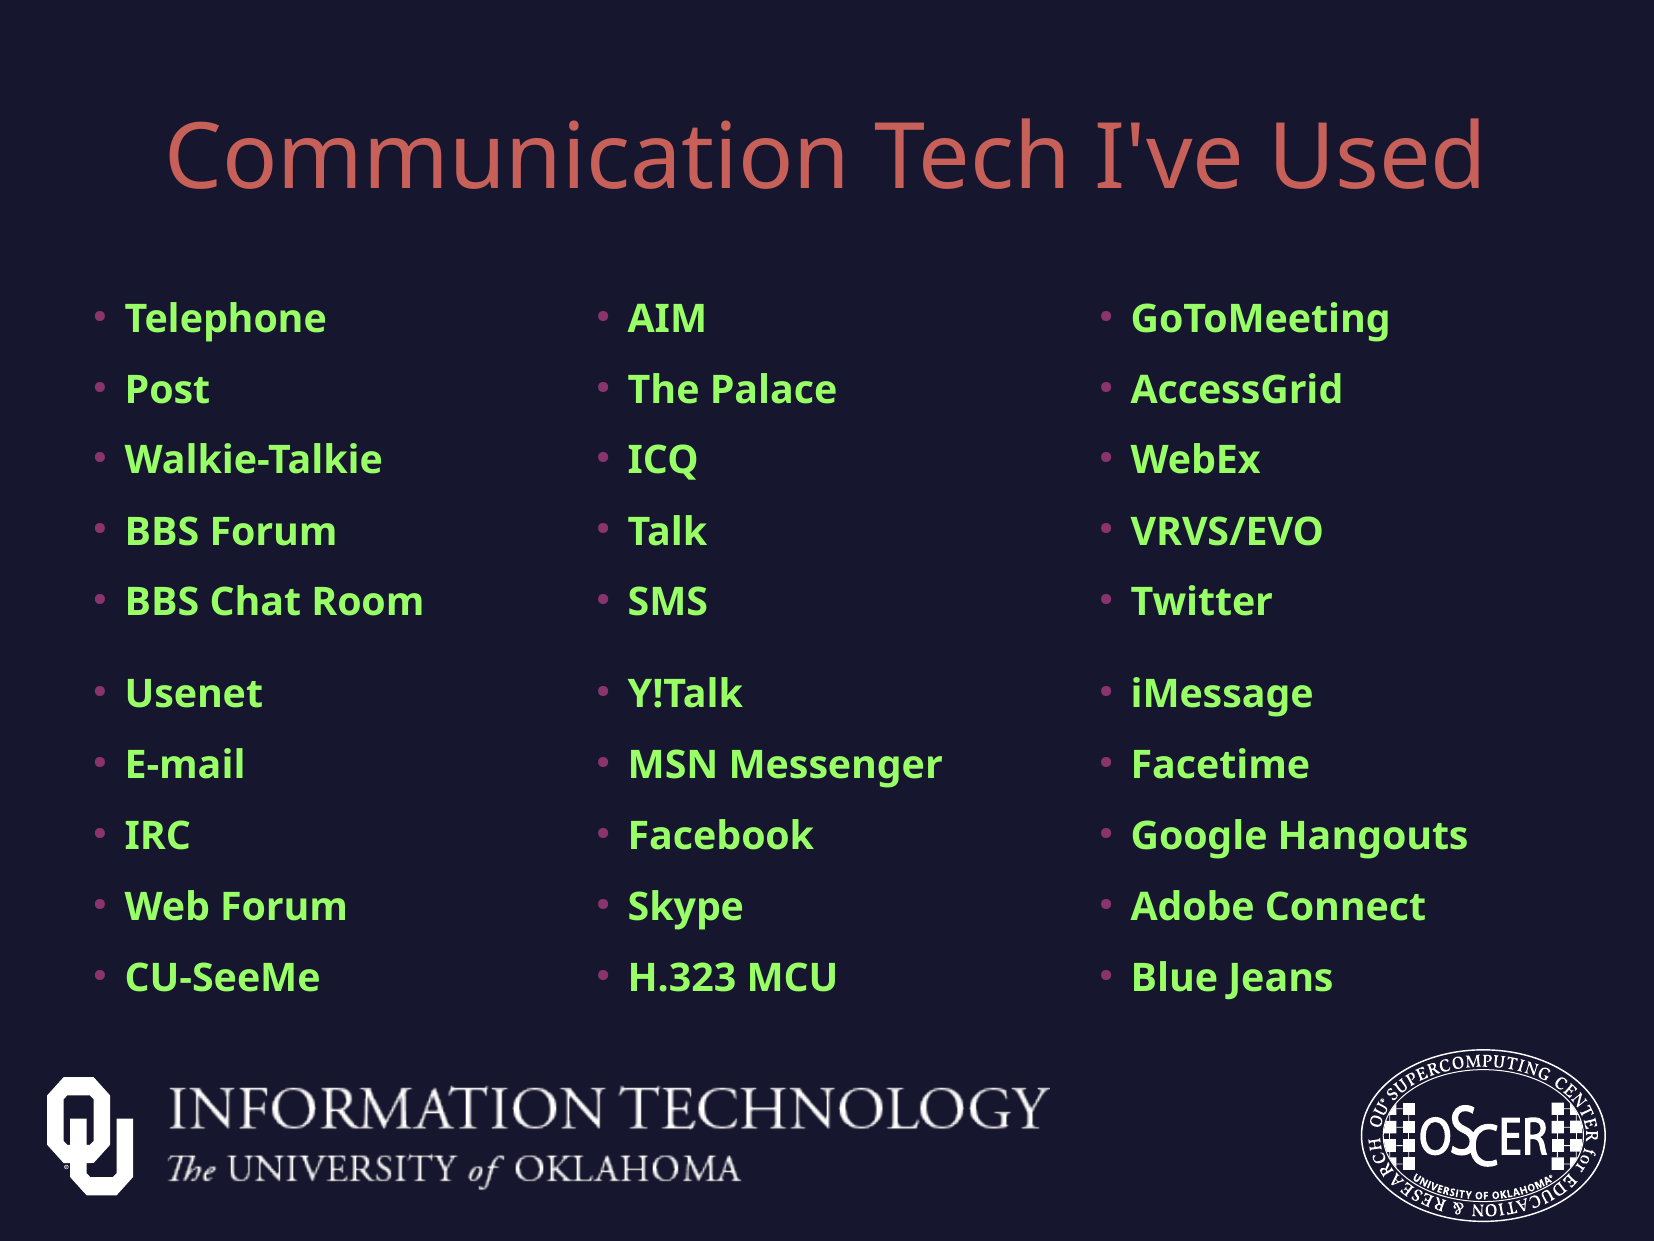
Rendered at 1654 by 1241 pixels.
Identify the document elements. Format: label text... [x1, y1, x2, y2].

list Y!Talk MSN Messenger Facebook Skype H.323 MCU [585, 665, 1065, 1009]
list Telephone Post Walkie-Talkie BBS Forum BBS Chat Room [82, 290, 562, 634]
list GoToMeeting AccessGrid WebEx VRVS/EVO Twitter [1088, 290, 1569, 634]
list AIM The Palace ICQ Talk SMS [585, 290, 1065, 634]
list Usenet E-mail IRC Web Forum CU-SeeMe [82, 665, 562, 1009]
list iMessage Facetime Google Hangouts Adobe Connect Blue Jeans [1088, 665, 1569, 1009]
picture [159, 1075, 1050, 1195]
title Communication Tech I've Used [82, 49, 1571, 257]
